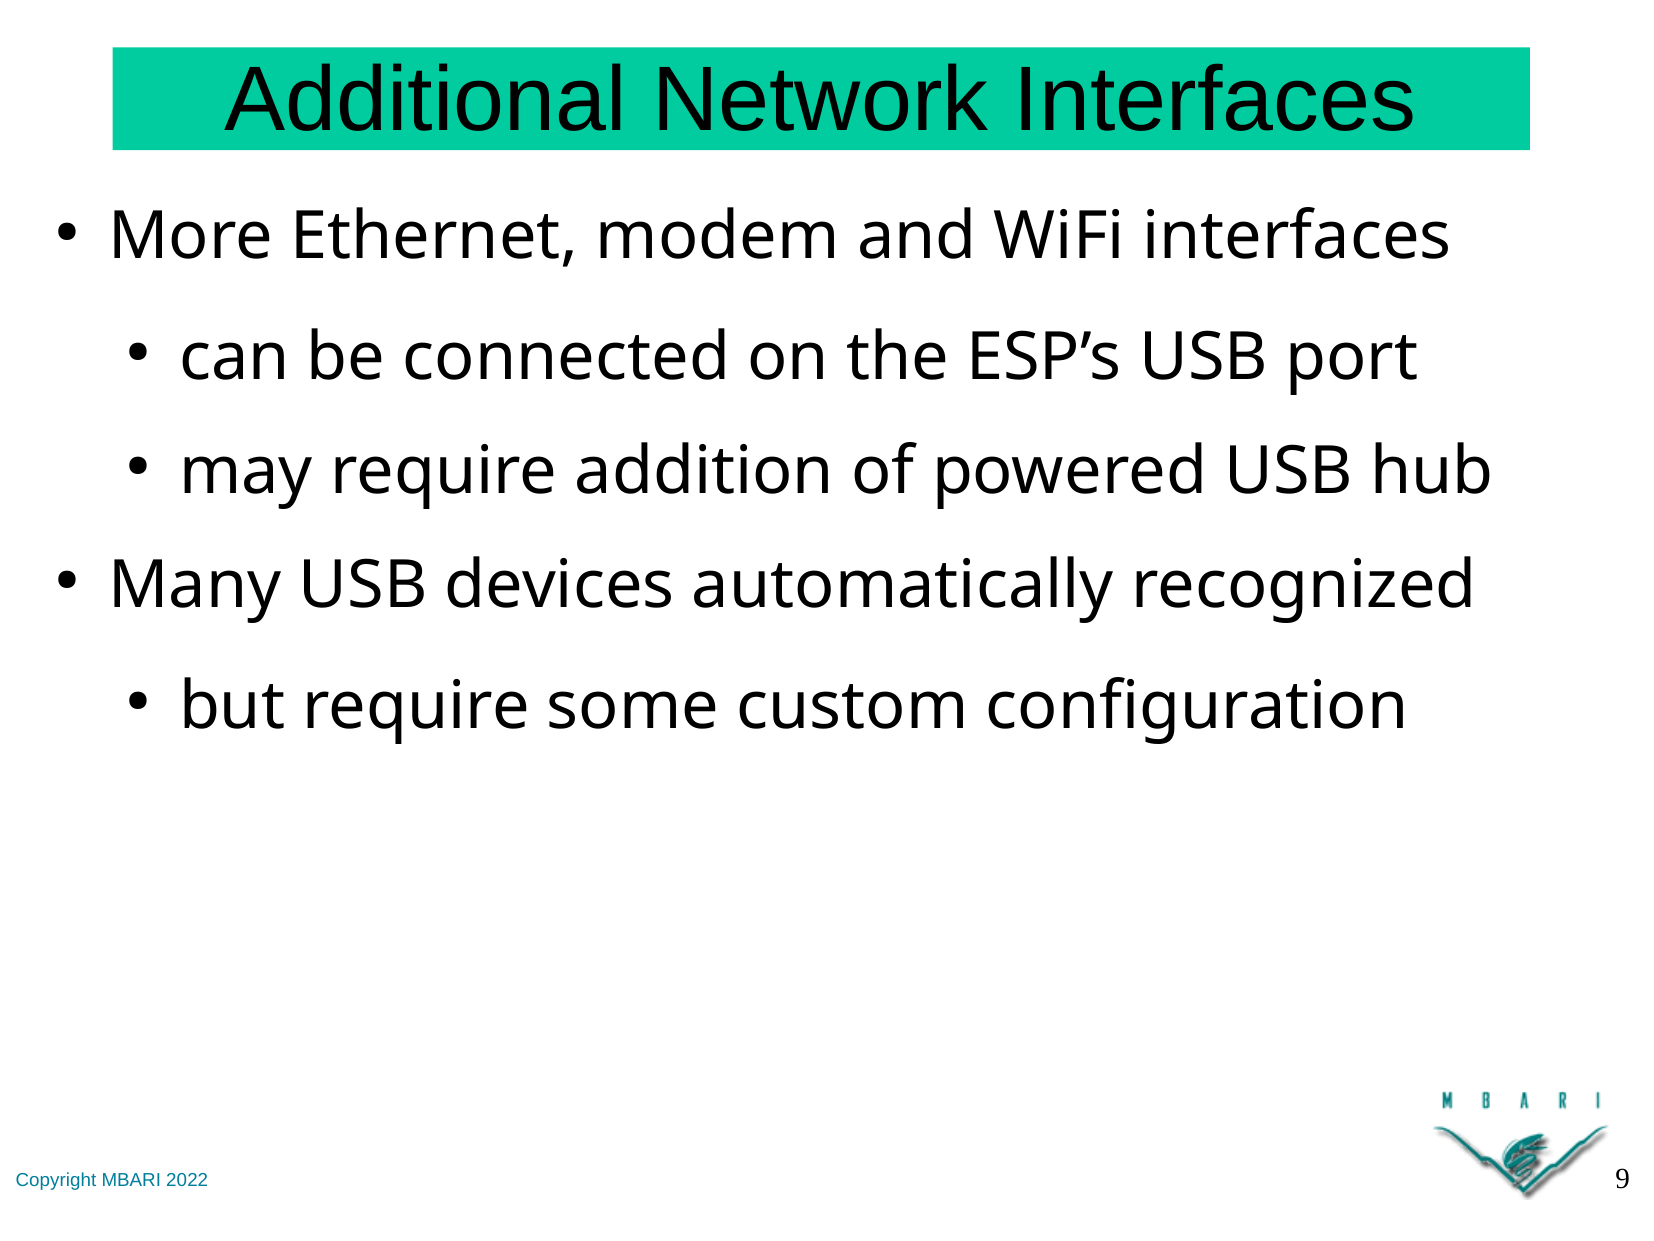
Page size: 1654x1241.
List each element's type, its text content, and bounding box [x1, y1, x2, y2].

picture [1426, 1156, 1613, 1200]
list More Ethernet, modem and WiFi interfaces can be connected on the ESP’s USB port may require addition of powered USB hub Many USB devices automatically recognized but require some custom configuration [37, 187, 1613, 1156]
title Additional Network Interfaces [112, 47, 1530, 151]
